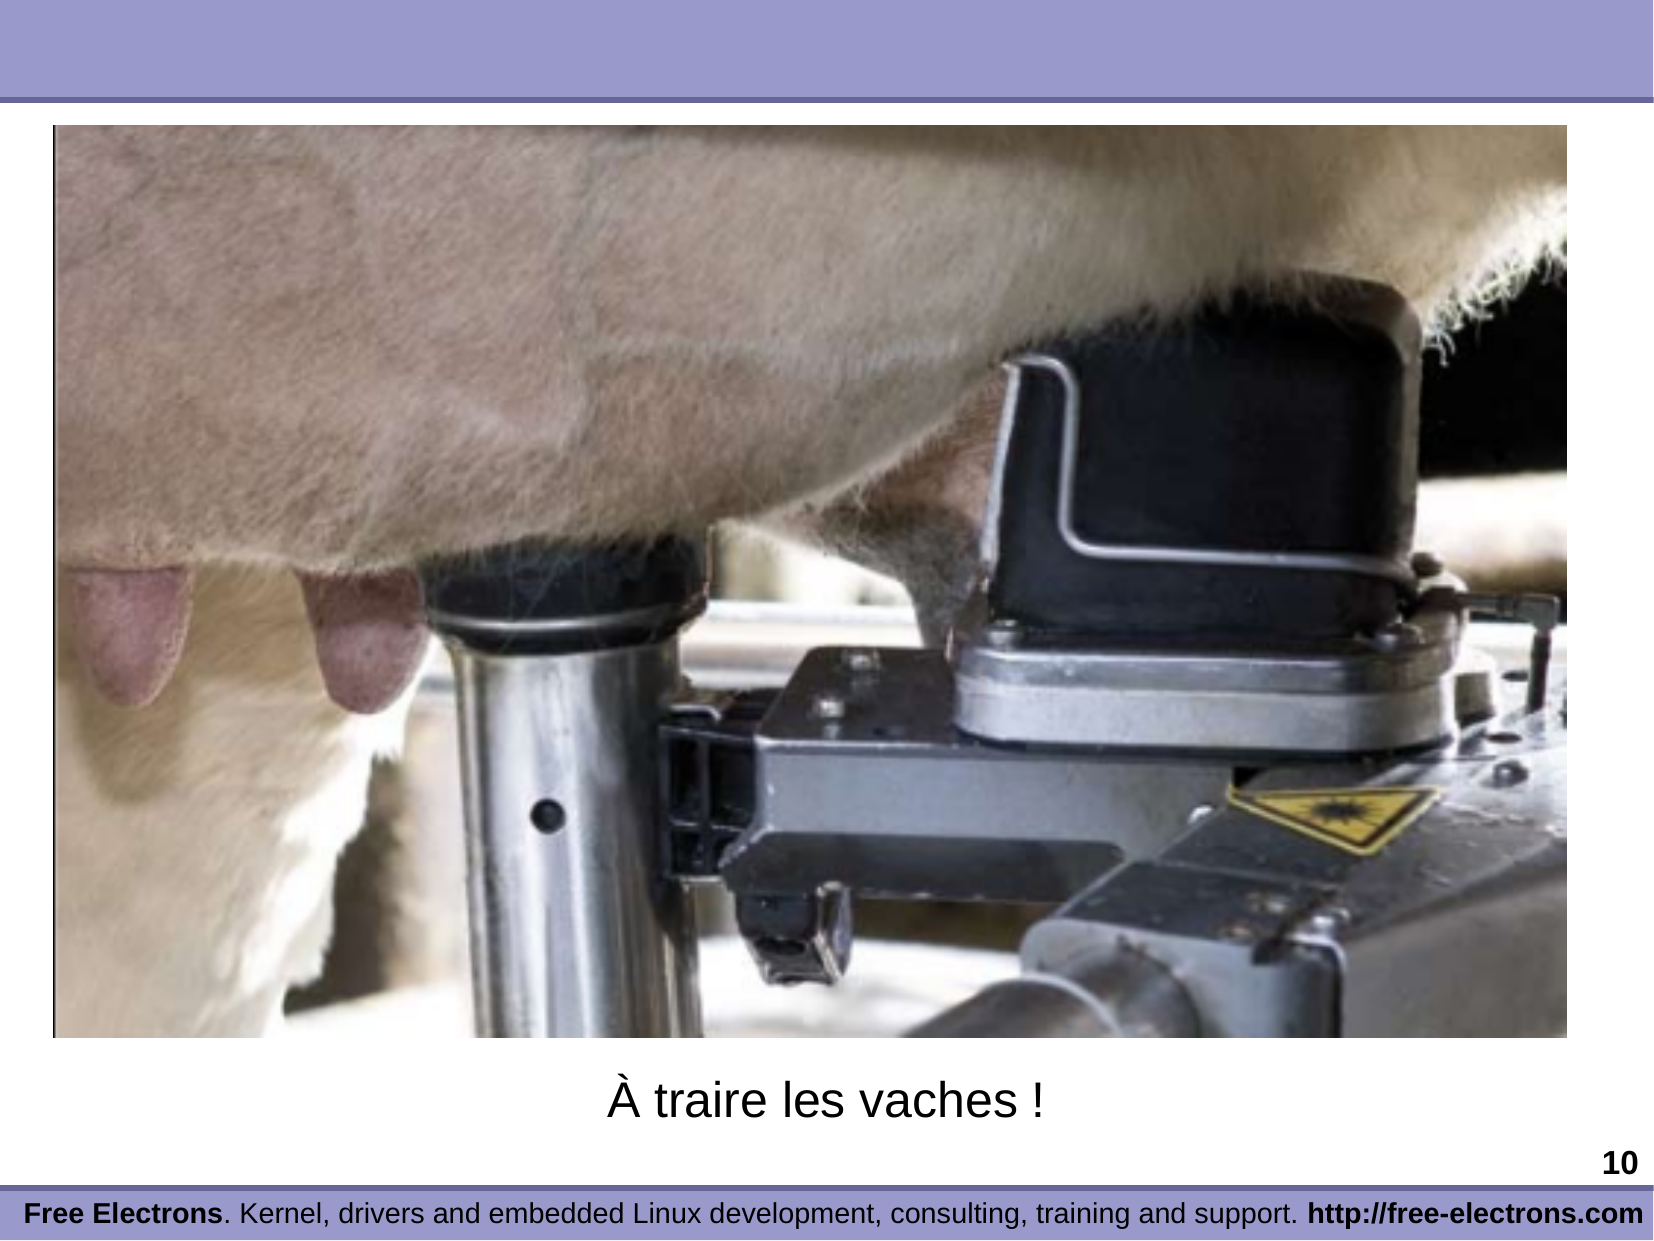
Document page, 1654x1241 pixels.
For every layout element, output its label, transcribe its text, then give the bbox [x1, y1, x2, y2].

picture [53, 125, 1567, 1038]
text_box À traire les vaches ! [0, 1072, 1654, 1135]
